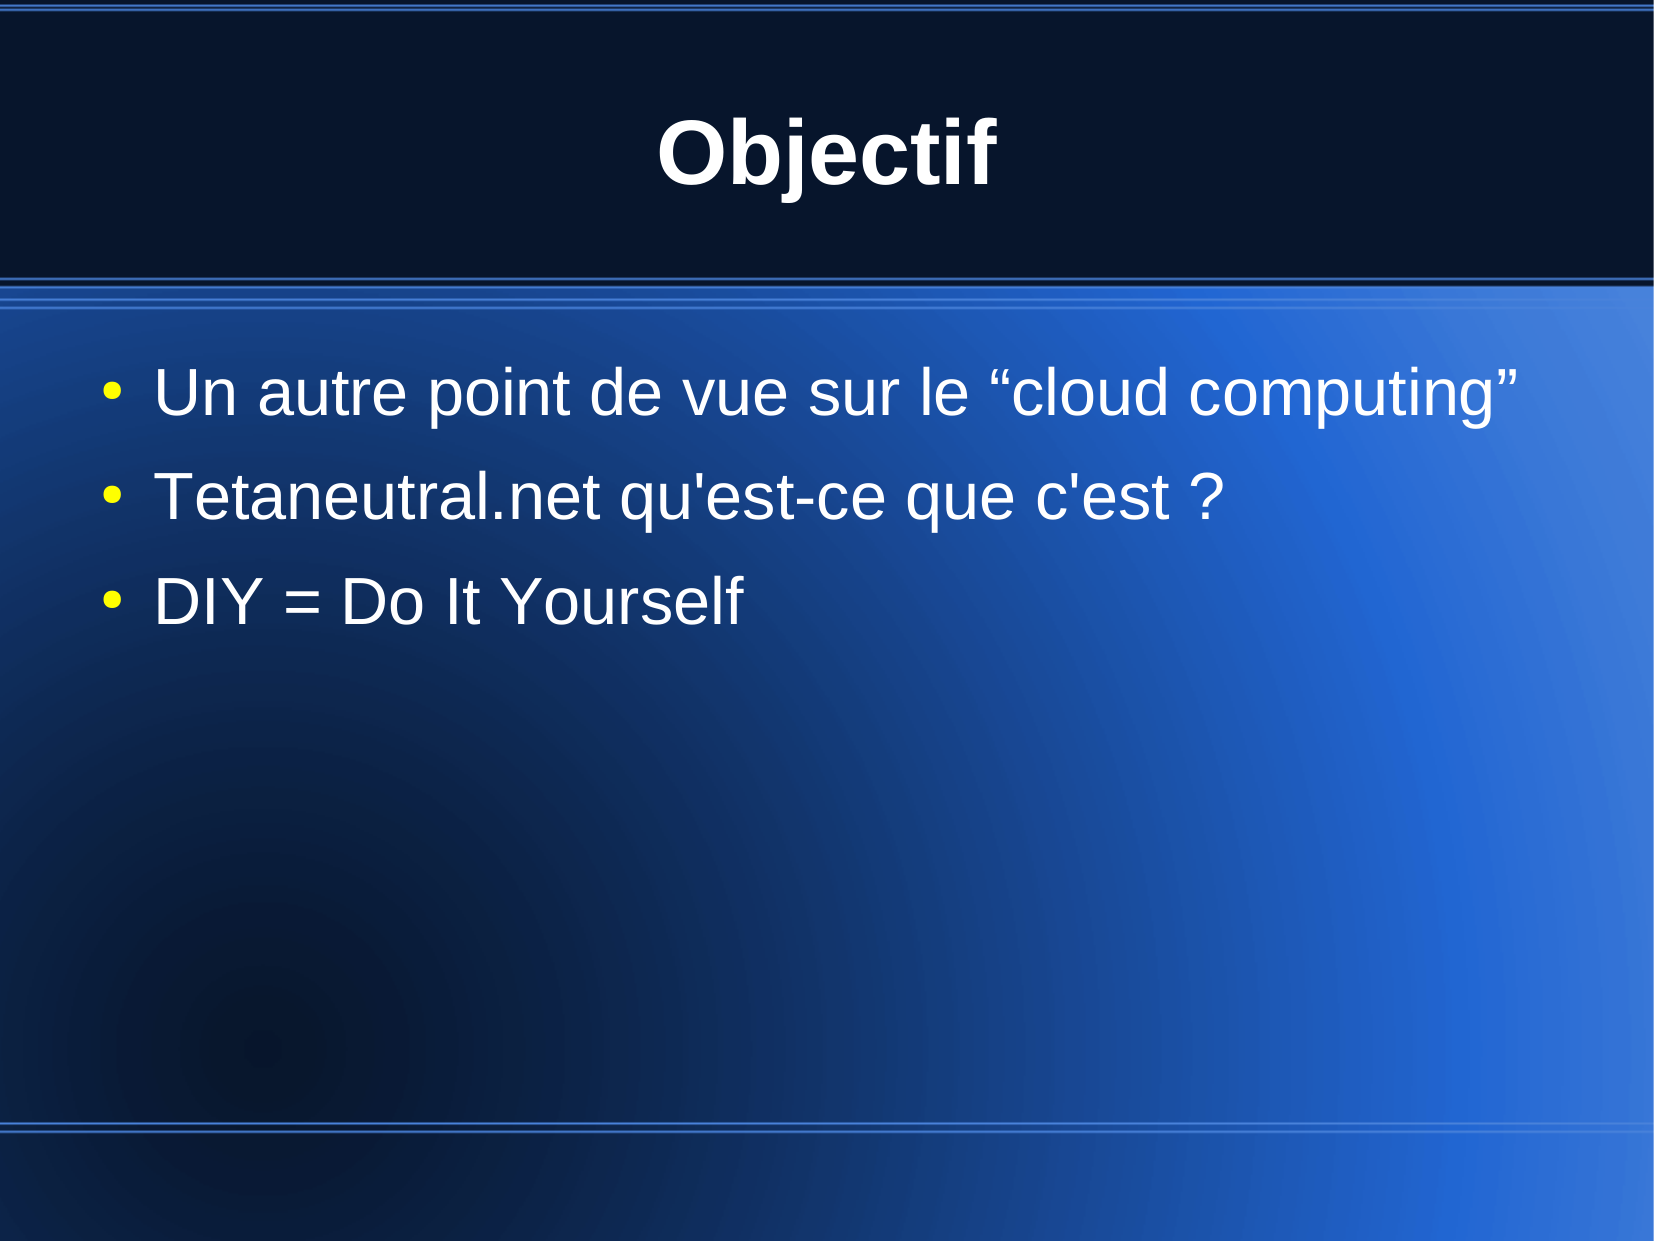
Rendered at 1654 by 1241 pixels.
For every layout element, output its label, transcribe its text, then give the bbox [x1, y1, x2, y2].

list Un autre point de vue sur le “cloud computing” Tetaneutral.net qu'est-ce que c'est ? DIY = Do It Yourself [82, 355, 1571, 1159]
title Objectif [82, 56, 1571, 250]
picture [0, 0, 1654, 1241]
